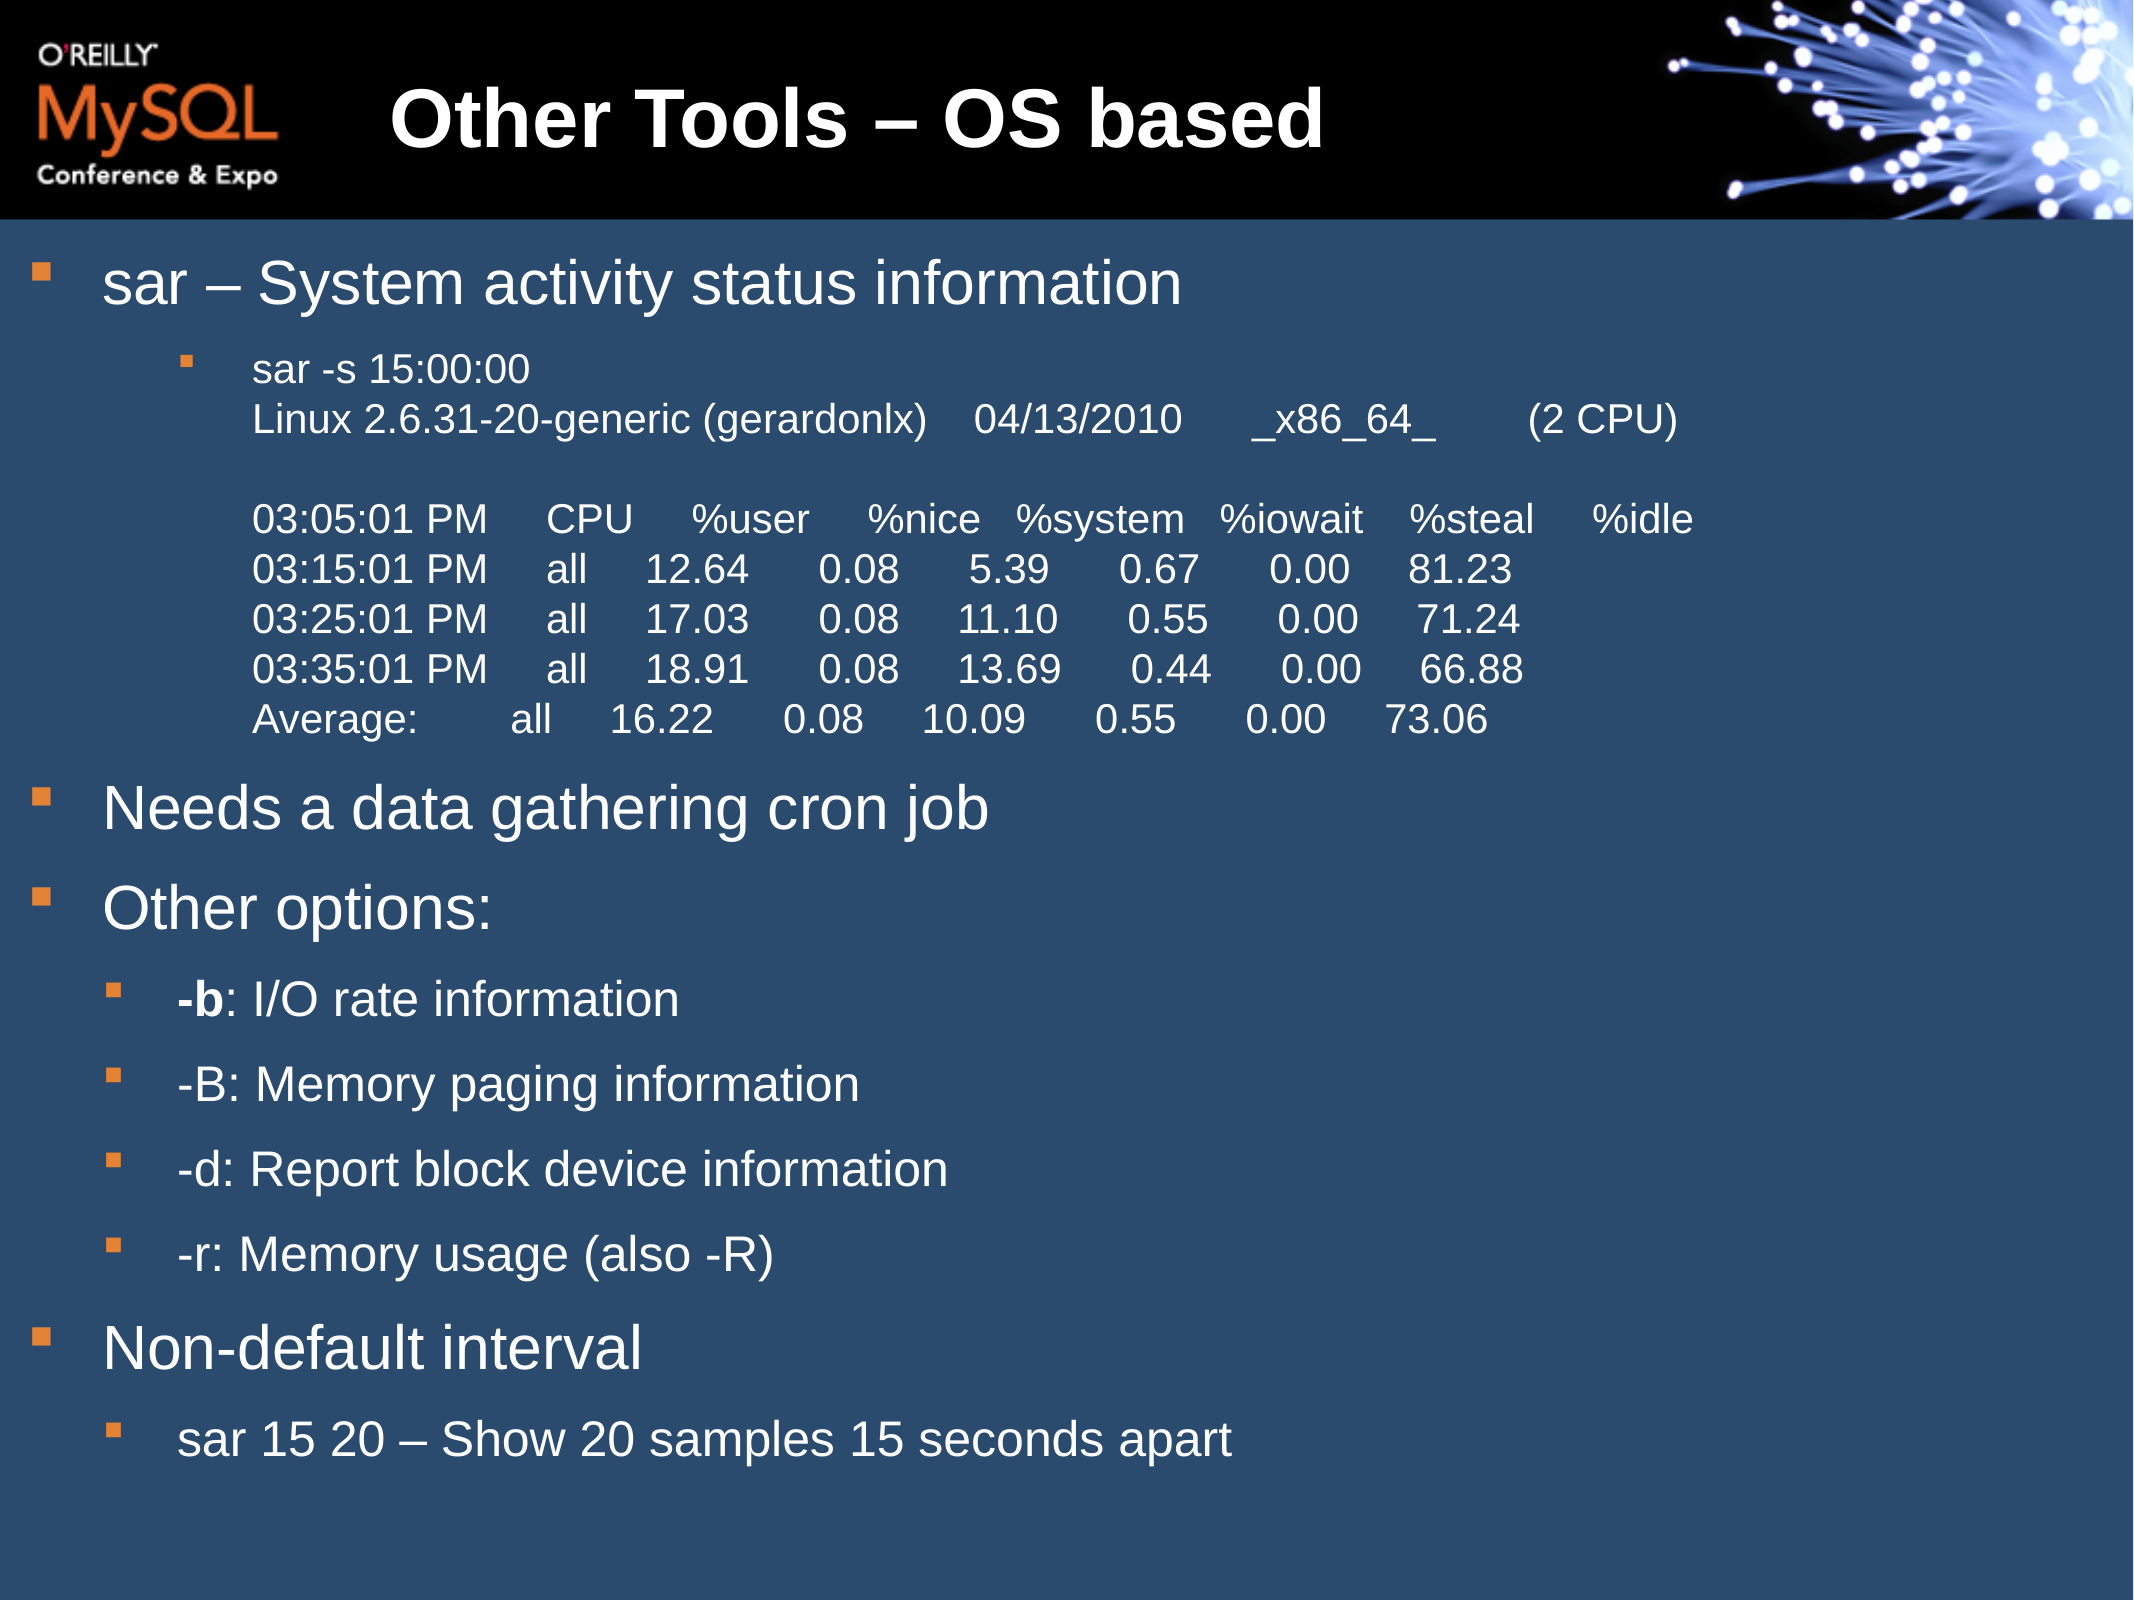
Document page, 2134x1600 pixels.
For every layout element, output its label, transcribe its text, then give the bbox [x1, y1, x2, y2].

title Other Tools – OS based [381, 36, 2103, 193]
picture [0, 0, 2134, 1600]
list sar – System activity status information sar -s 15:00:00 Linux 2.6.31-20-generic (gerardonlx) 04/13/2010 _x86_64_ (2 CPU) 03:05:01 PM CPU %user %nice %system %iowait %steal %idle 03:15:01 PM all 12.64 0.08 5.39 0.67 0.00 81.23 03:25:01 PM all 17.03 0.08 11.10 0.55 0.00 71.24 03:35:01 PM all 18.91 0.08 13.69 0.44 0.00 66.88 Average: all 16.22 0.08 10.09 0.55 0.00 73.06 Needs a data gathering cron job Other options: -b: I/O rate information -B: Memory paging information -d: Report block device information -r: Memory usage (also -R) Non-default interval sar 15 20 – Show 20 samples 15 seconds apart [0, 233, 2101, 1476]
